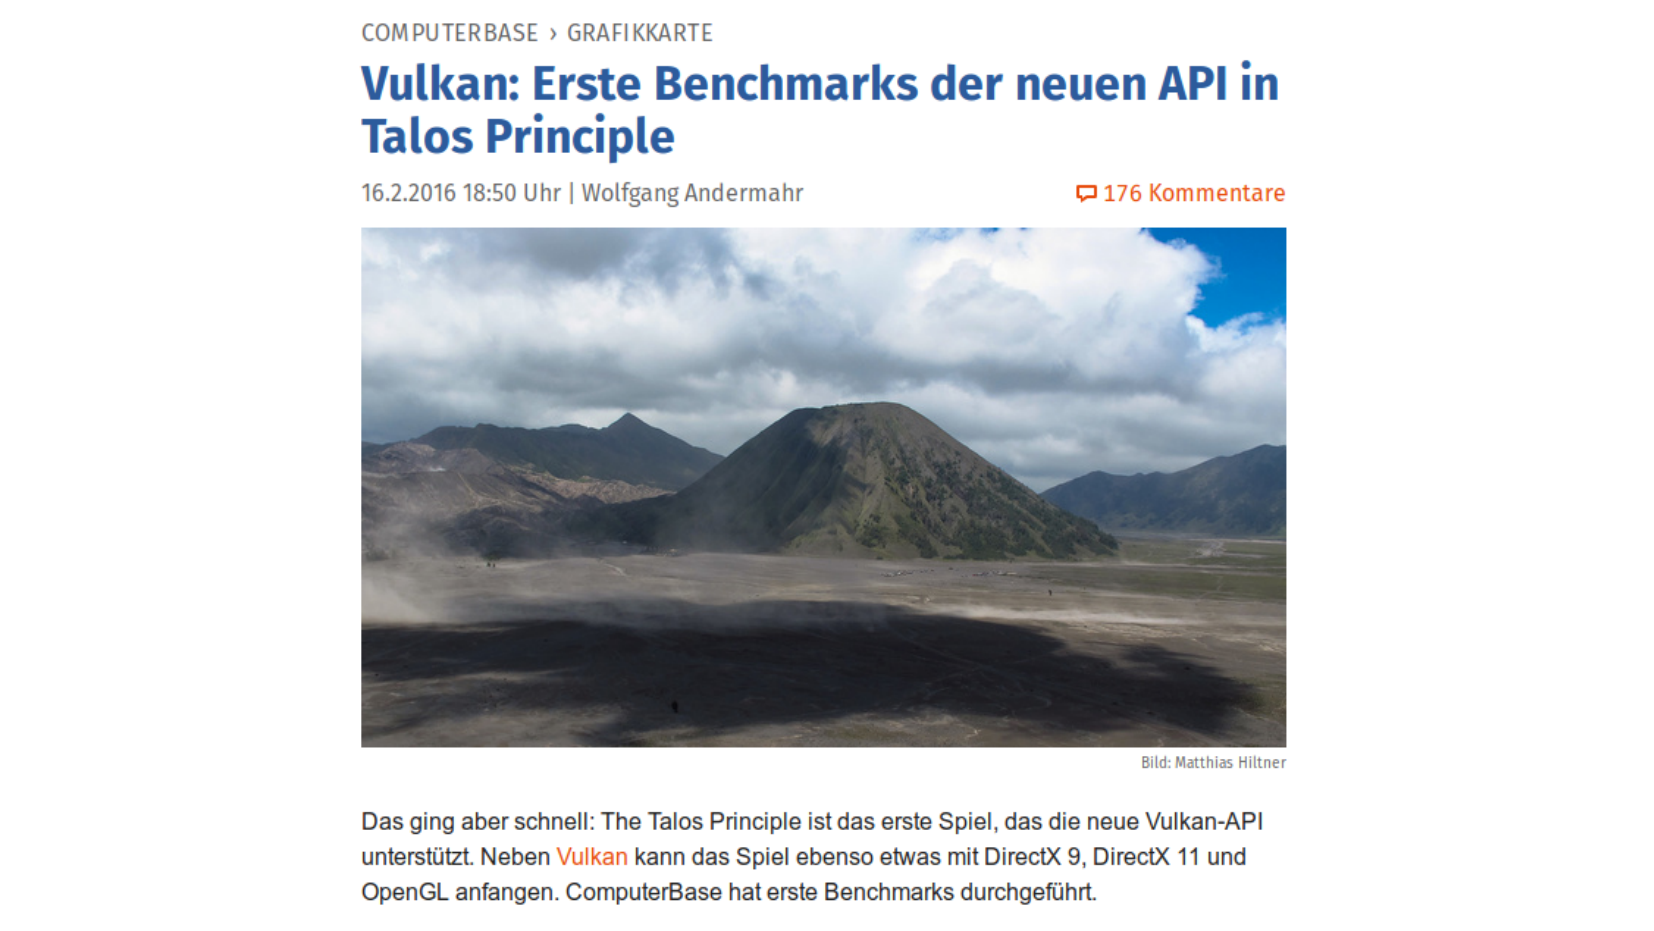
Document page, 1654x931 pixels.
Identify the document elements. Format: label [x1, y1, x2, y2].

picture [338, 9, 1316, 921]
